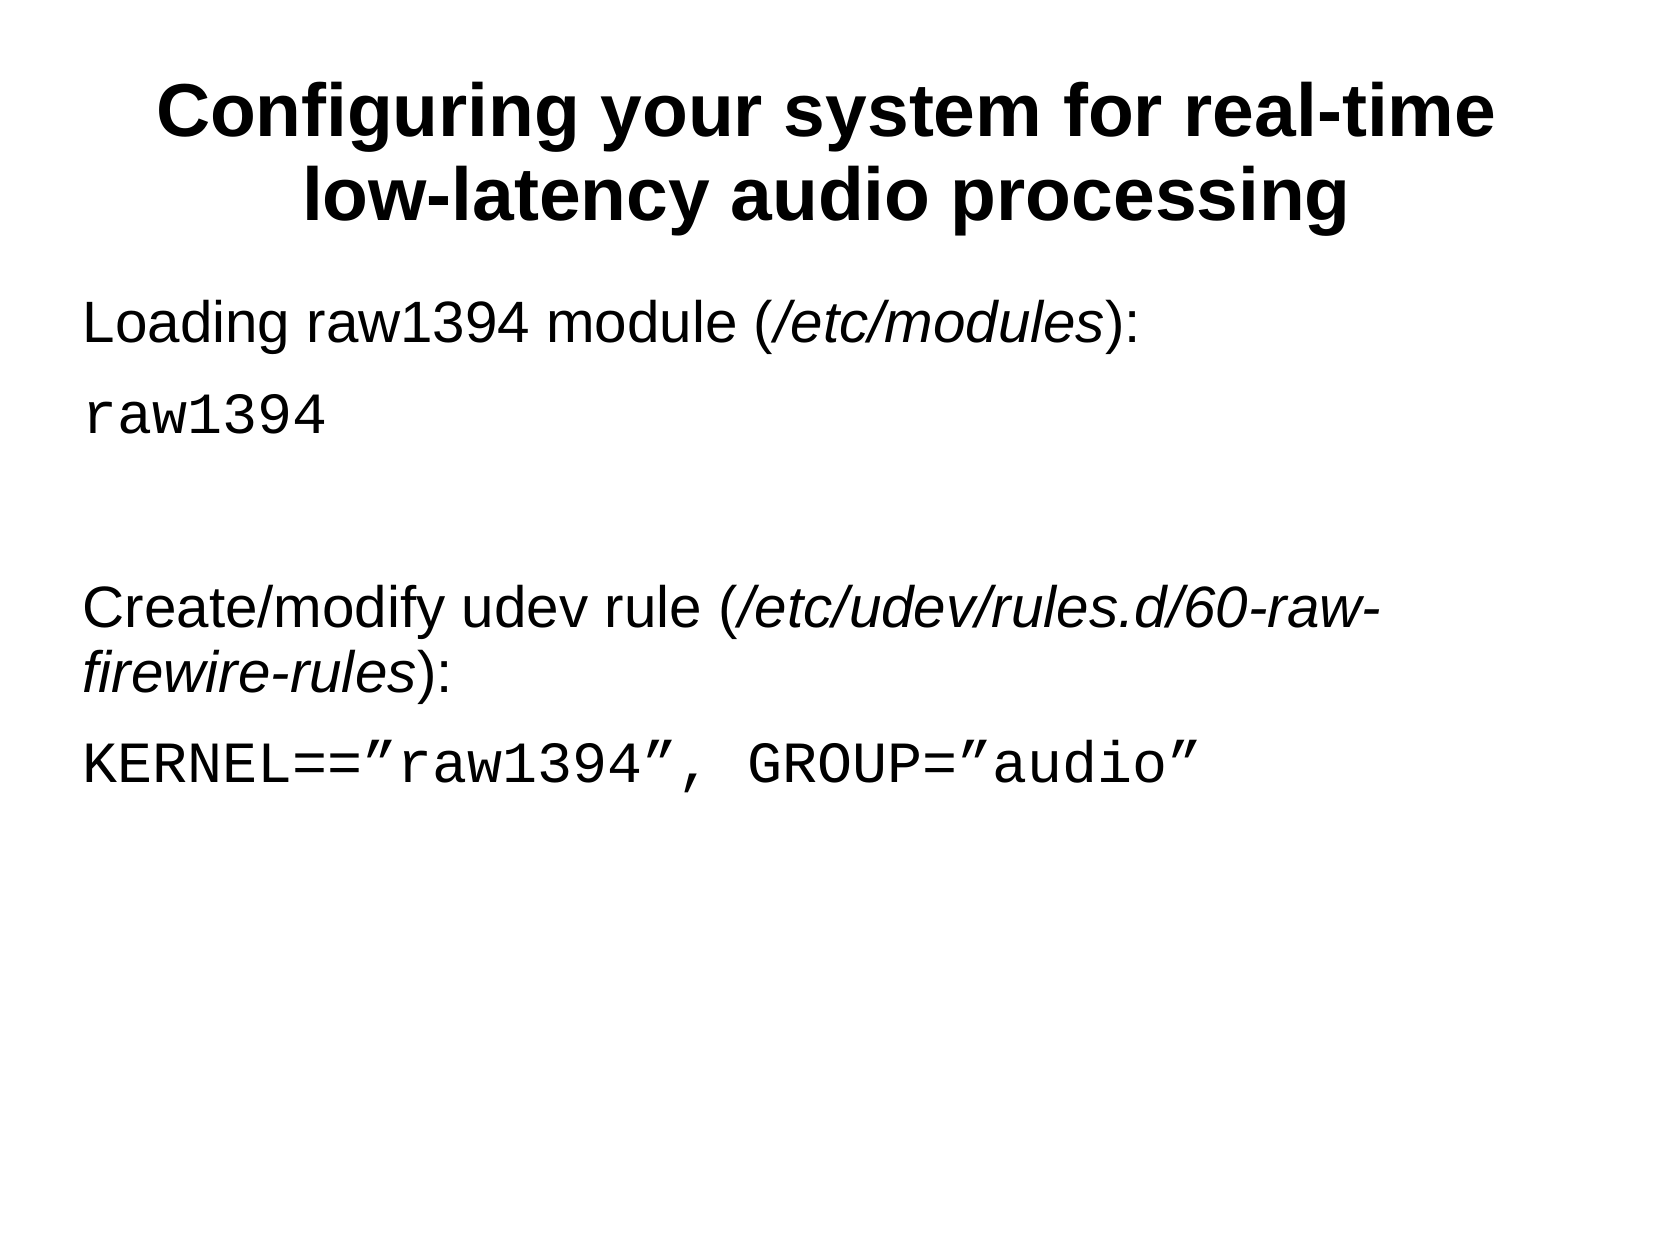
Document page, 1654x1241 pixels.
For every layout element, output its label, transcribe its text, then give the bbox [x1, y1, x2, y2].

title Configuring your system for real-time low-latency audio processing [82, 56, 1571, 250]
list Loading raw1394 module (/etc/modules): raw1394 Create/modify udev rule (/etc/udev/rules.d/60-raw-firewire-rules): KERNEL==”raw1394”, GROUP=”audio” [82, 290, 1571, 1109]
